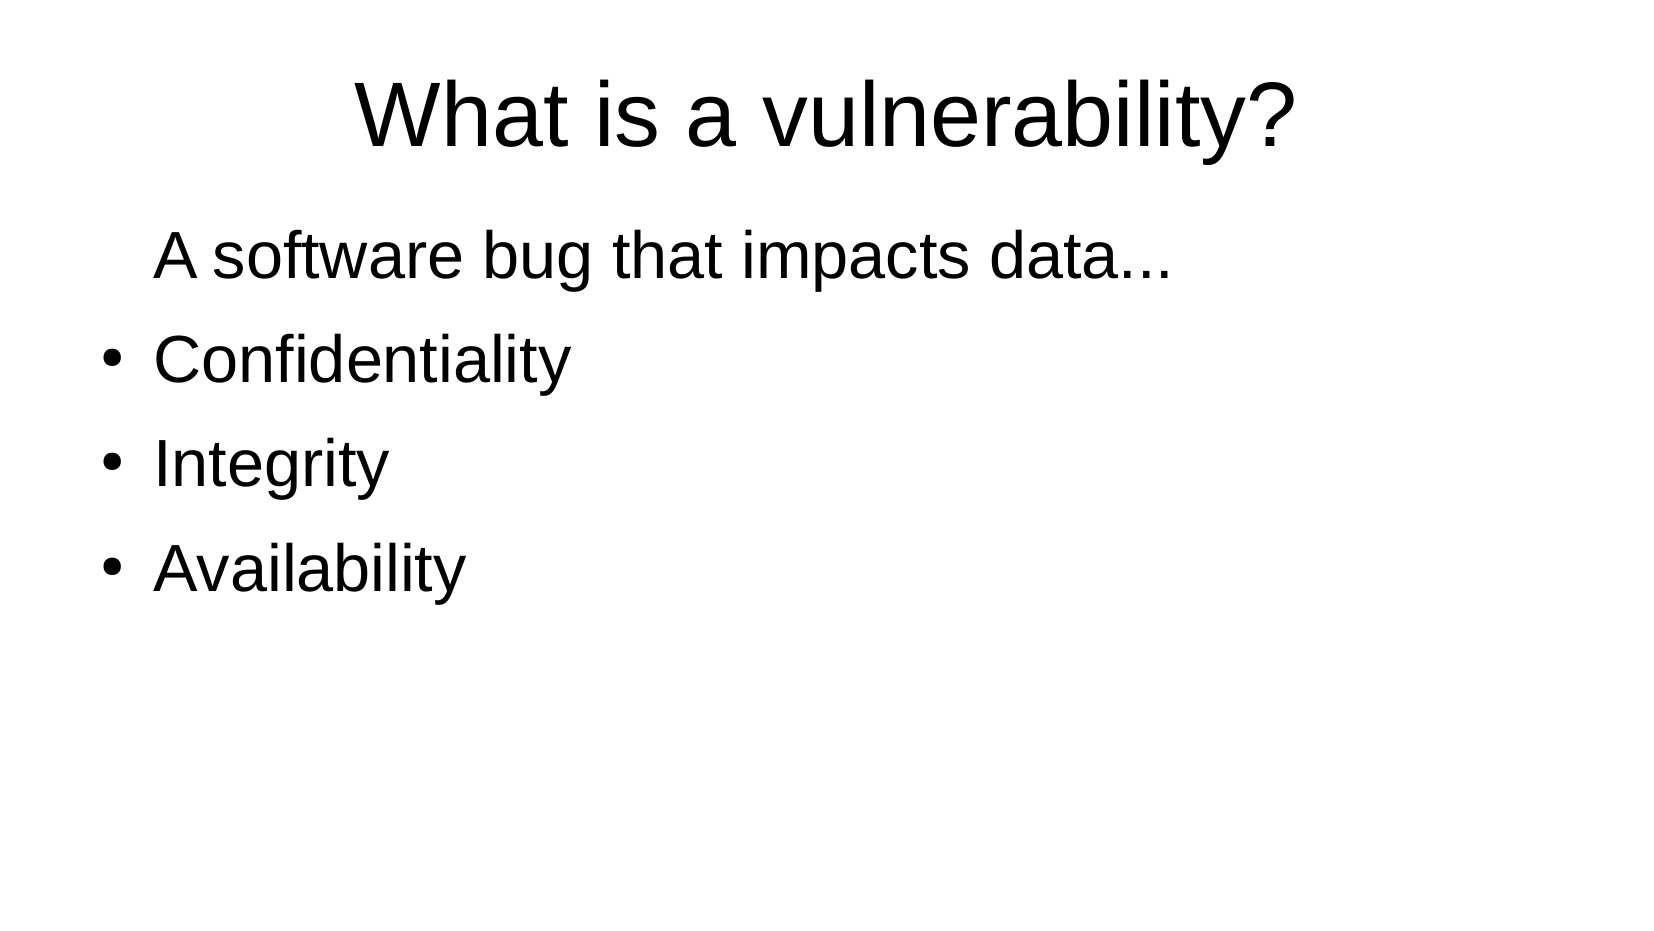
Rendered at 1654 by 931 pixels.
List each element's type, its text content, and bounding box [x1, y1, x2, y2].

list A software bug that impacts data... Confidentiality Integrity Availability [82, 217, 1571, 758]
title What is a vulnerability? [82, 37, 1571, 193]
